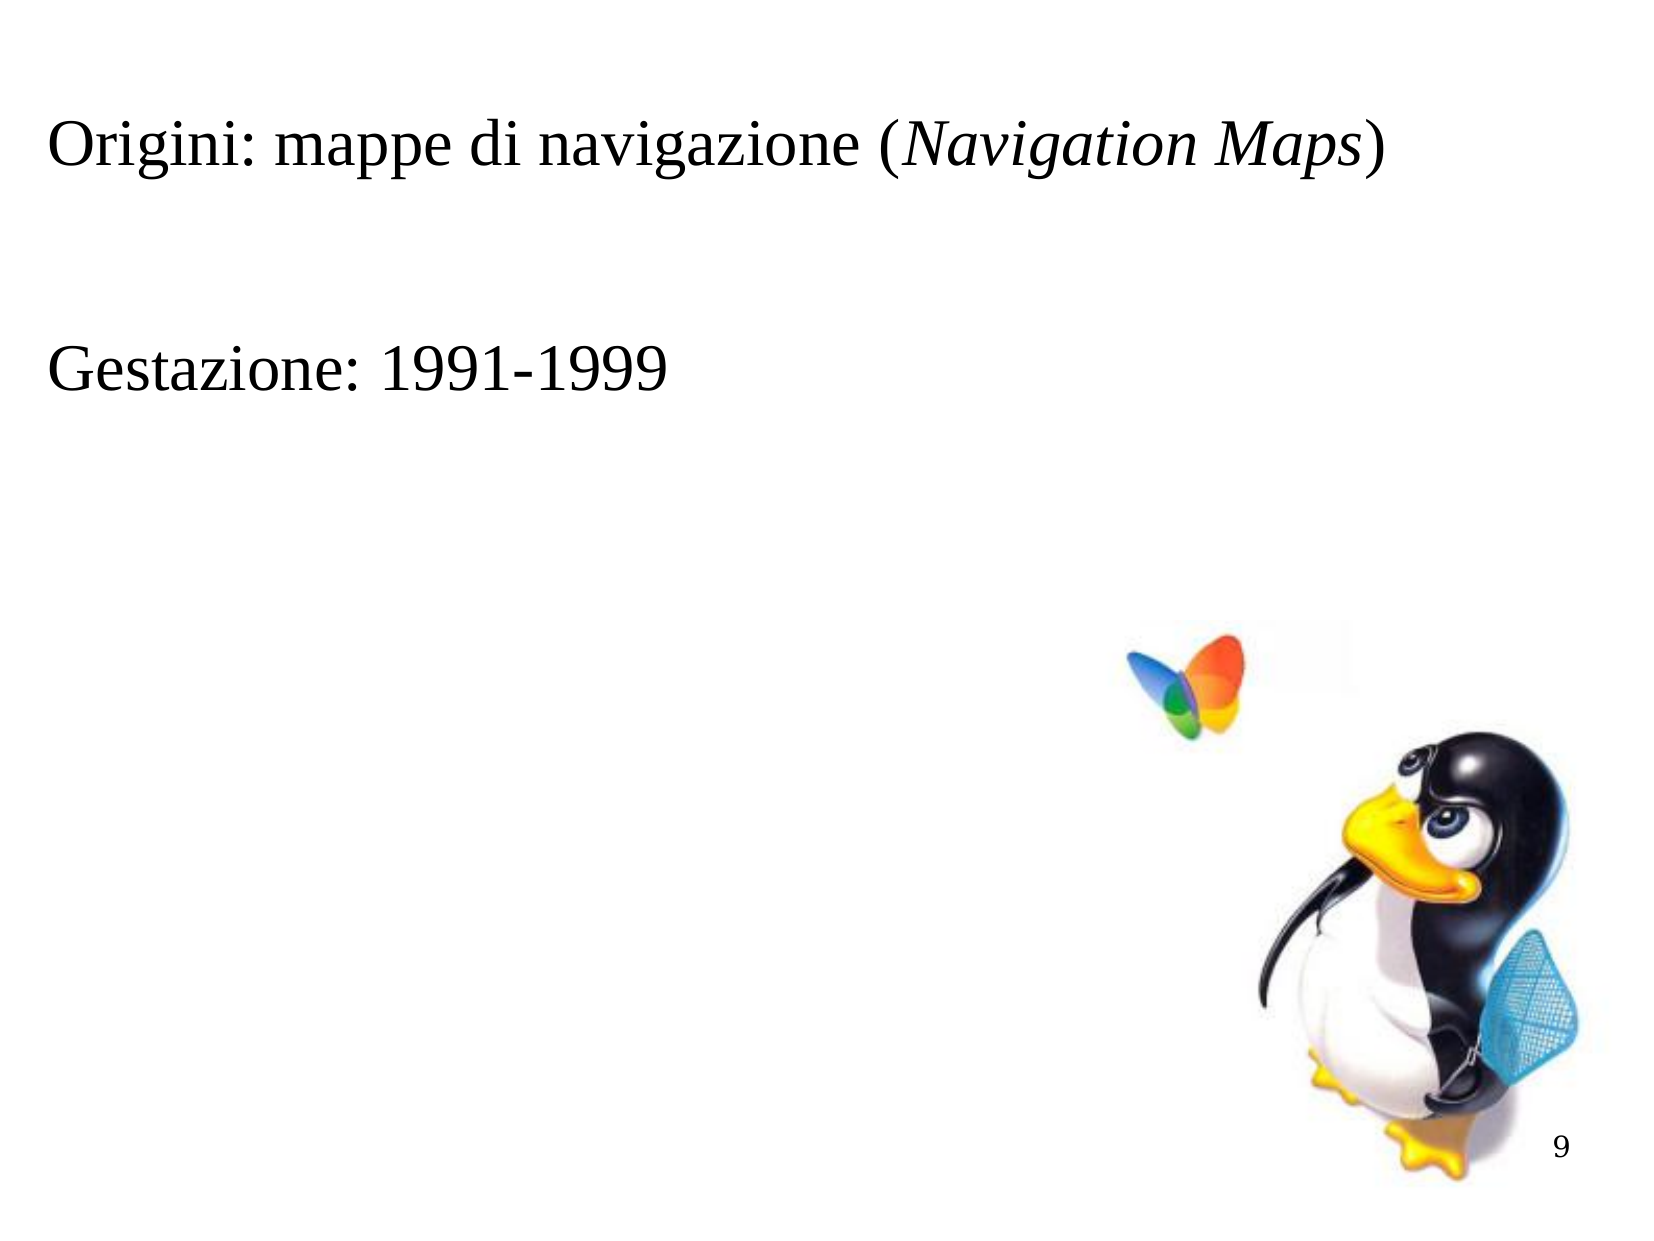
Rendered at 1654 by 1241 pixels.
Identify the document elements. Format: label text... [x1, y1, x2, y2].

list Gestazione: 1991-1999 [29, 330, 1436, 520]
picture [708, 620, 1647, 1204]
list Origini: mappe di navigazione (Navigation Maps) [29, 106, 1436, 296]
